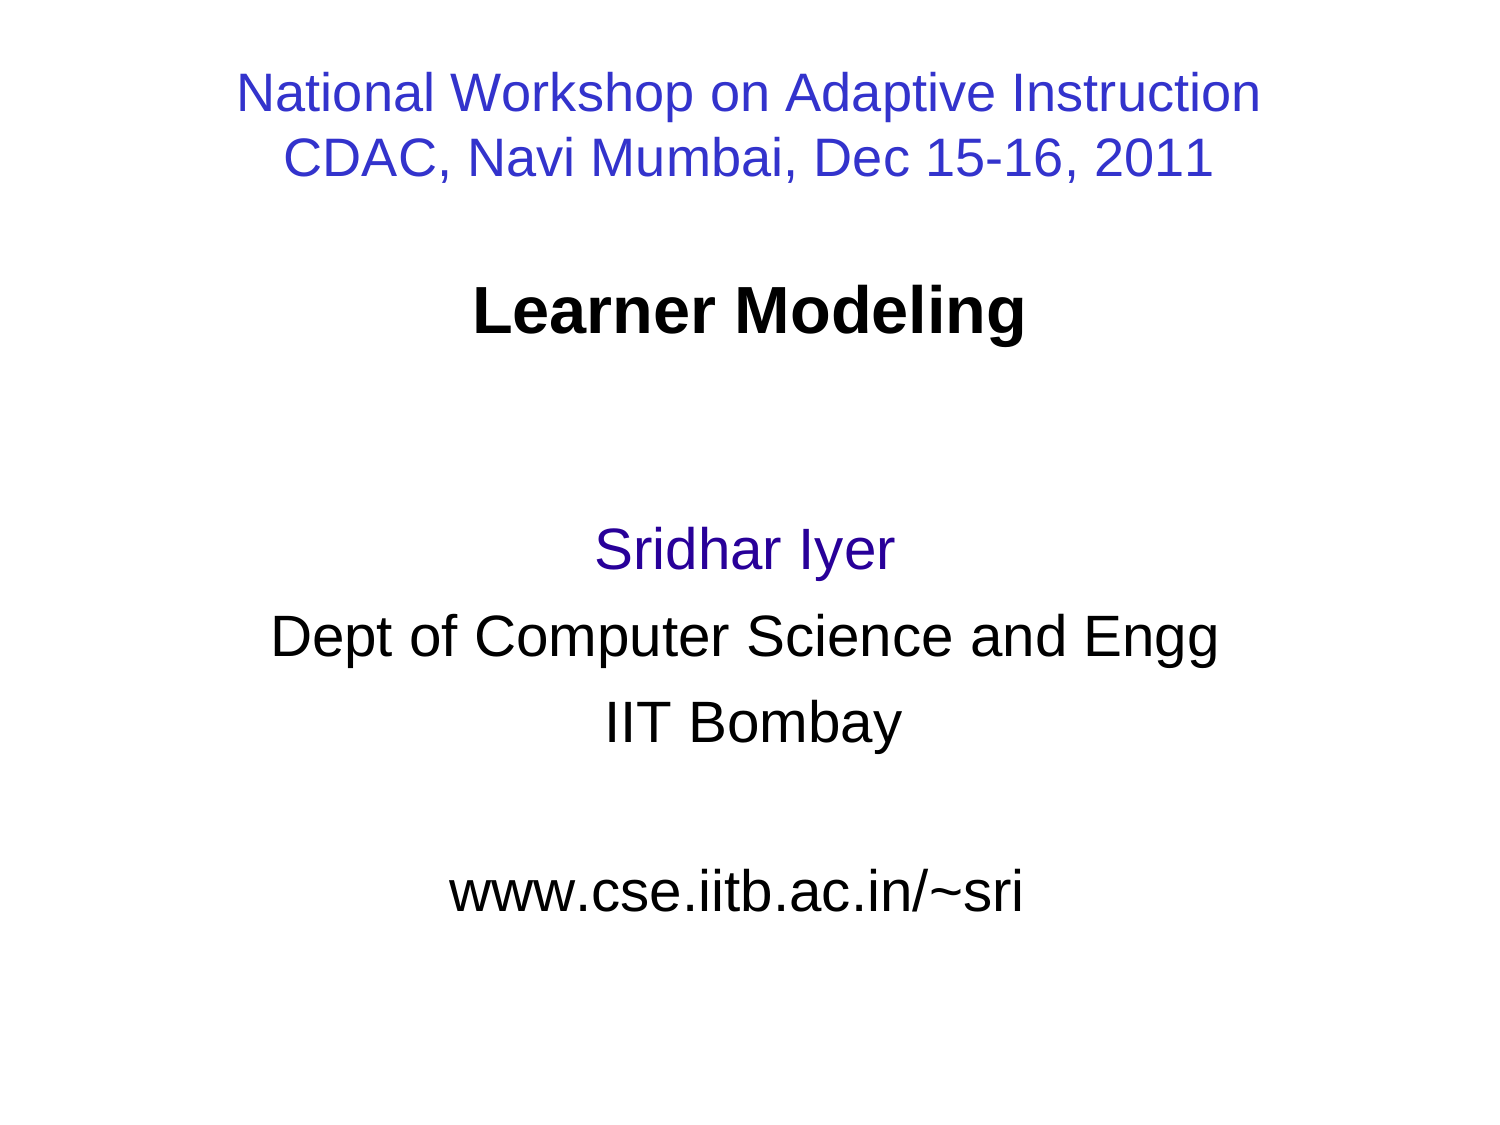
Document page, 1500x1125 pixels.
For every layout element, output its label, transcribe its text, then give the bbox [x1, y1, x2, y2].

subtitle Sridhar Iyer Dept of Computer Science and Engg IIT Bombay www.cse.iitb.ac.in/~sri [57, 484, 1433, 951]
title National Workshop on Adaptive Instruction CDAC, Navi Mumbai, Dec 15-16, 2011 Learner Modeling [37, 49, 1463, 355]
